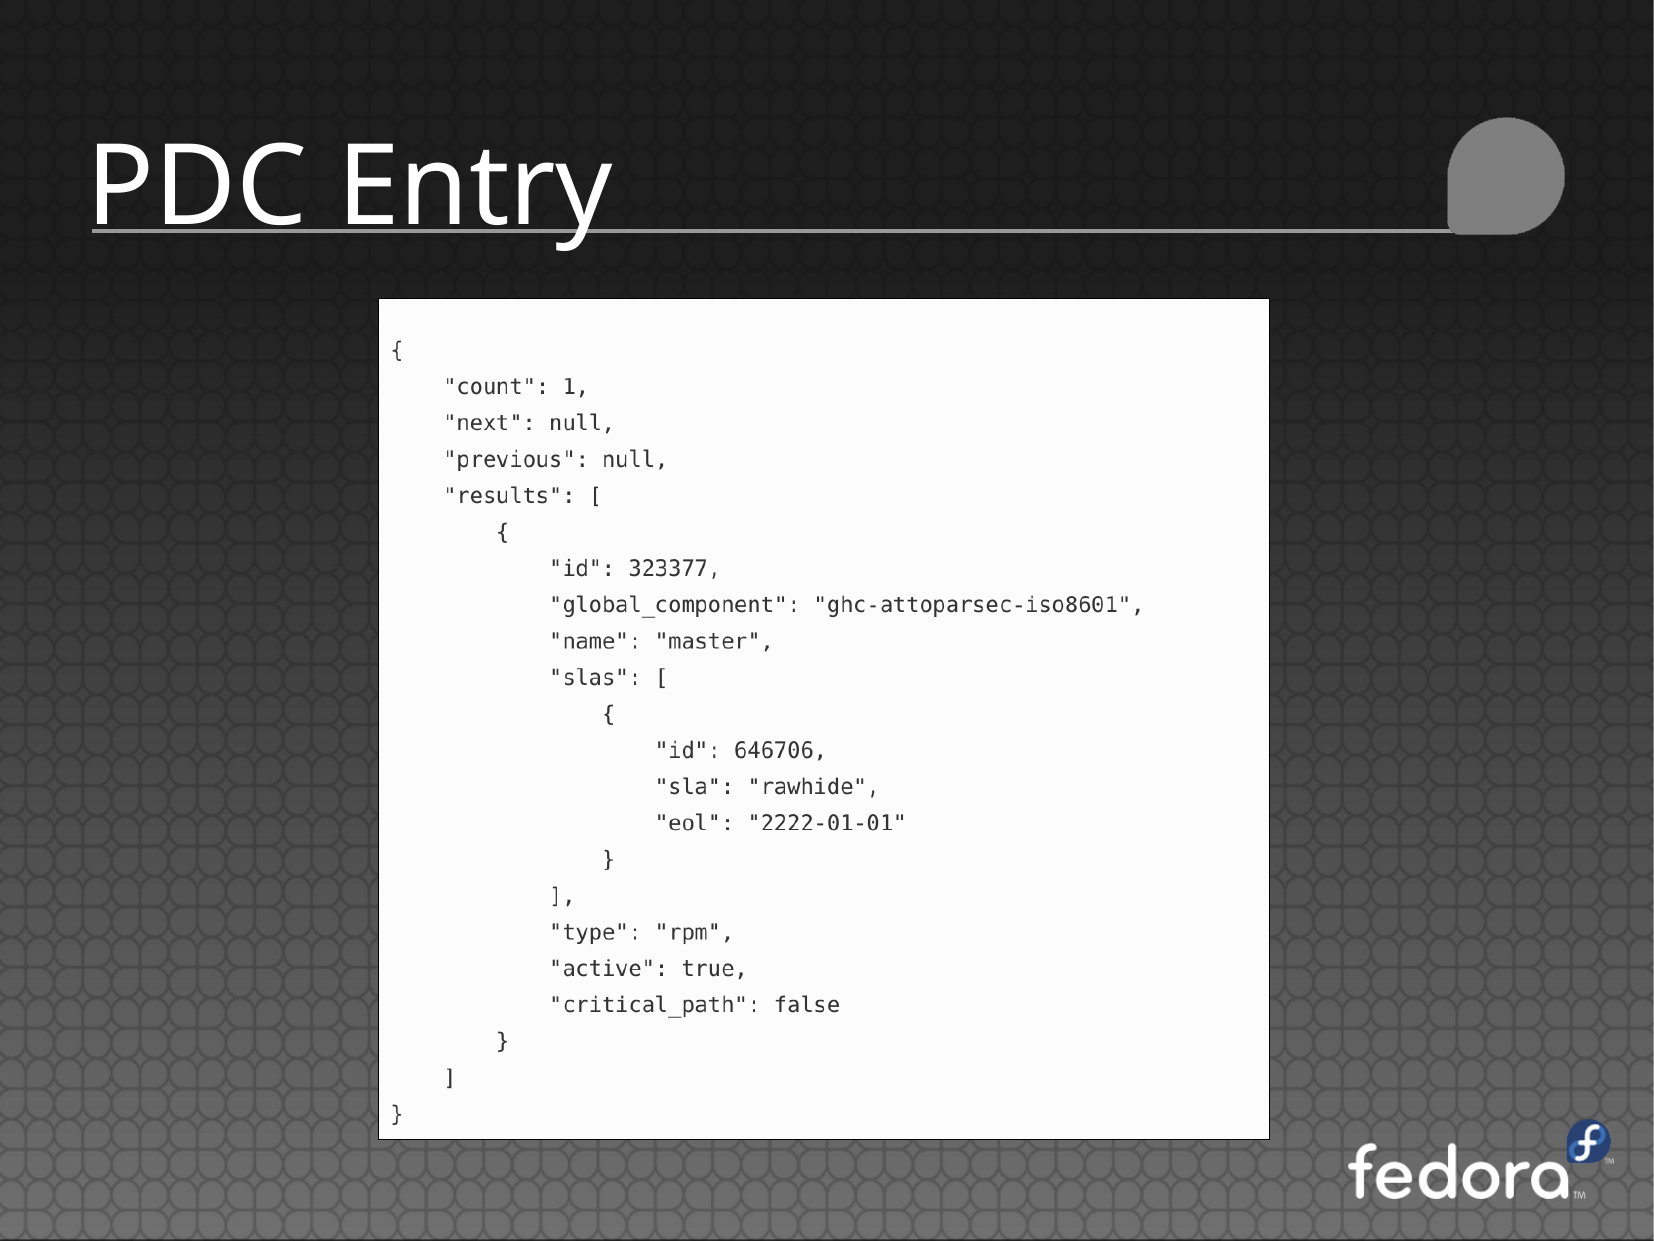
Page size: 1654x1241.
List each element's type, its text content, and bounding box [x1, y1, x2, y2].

picture [0, 0, 1654, 1241]
title PDC Entry [86, 112, 1576, 249]
